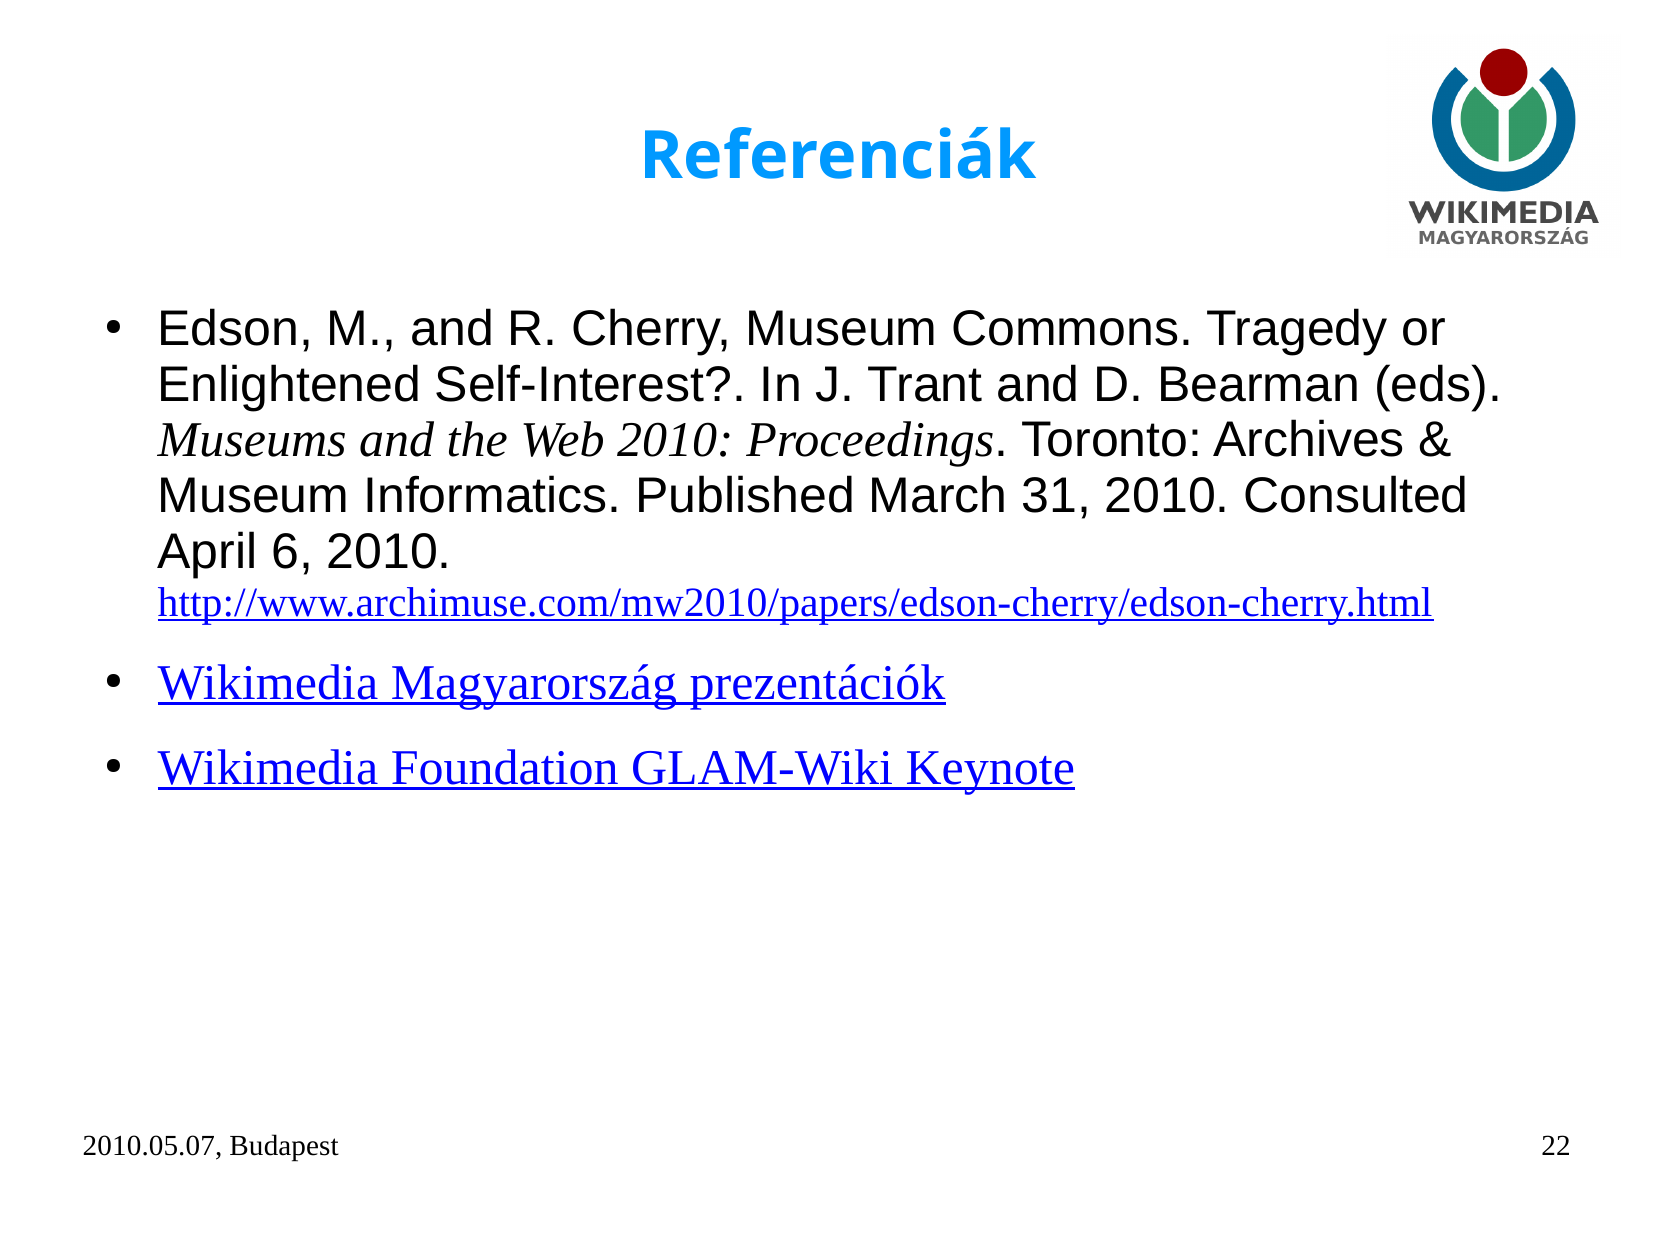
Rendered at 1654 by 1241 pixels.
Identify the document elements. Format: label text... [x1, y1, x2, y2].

list Edson, M., and R. Cherry, Museum Commons. Tragedy or Enlightened Self-Interest?. In J. Trant and D. Bearman (eds). Museums and the Web 2010: Proceedings. Toronto: Archives & Museum Informatics. Published March 31, 2010. Consulted April 6, 2010. http://www.archimuse.com/mw2010/papers/edson-cherry/edson-cherry.html Wikimedia Magyarország prezentációk Wikimedia Foundation GLAM-Wiki Keynote [86, 300, 1576, 1119]
picture [1386, 34, 1621, 258]
title Referenciák [82, 56, 1571, 250]
